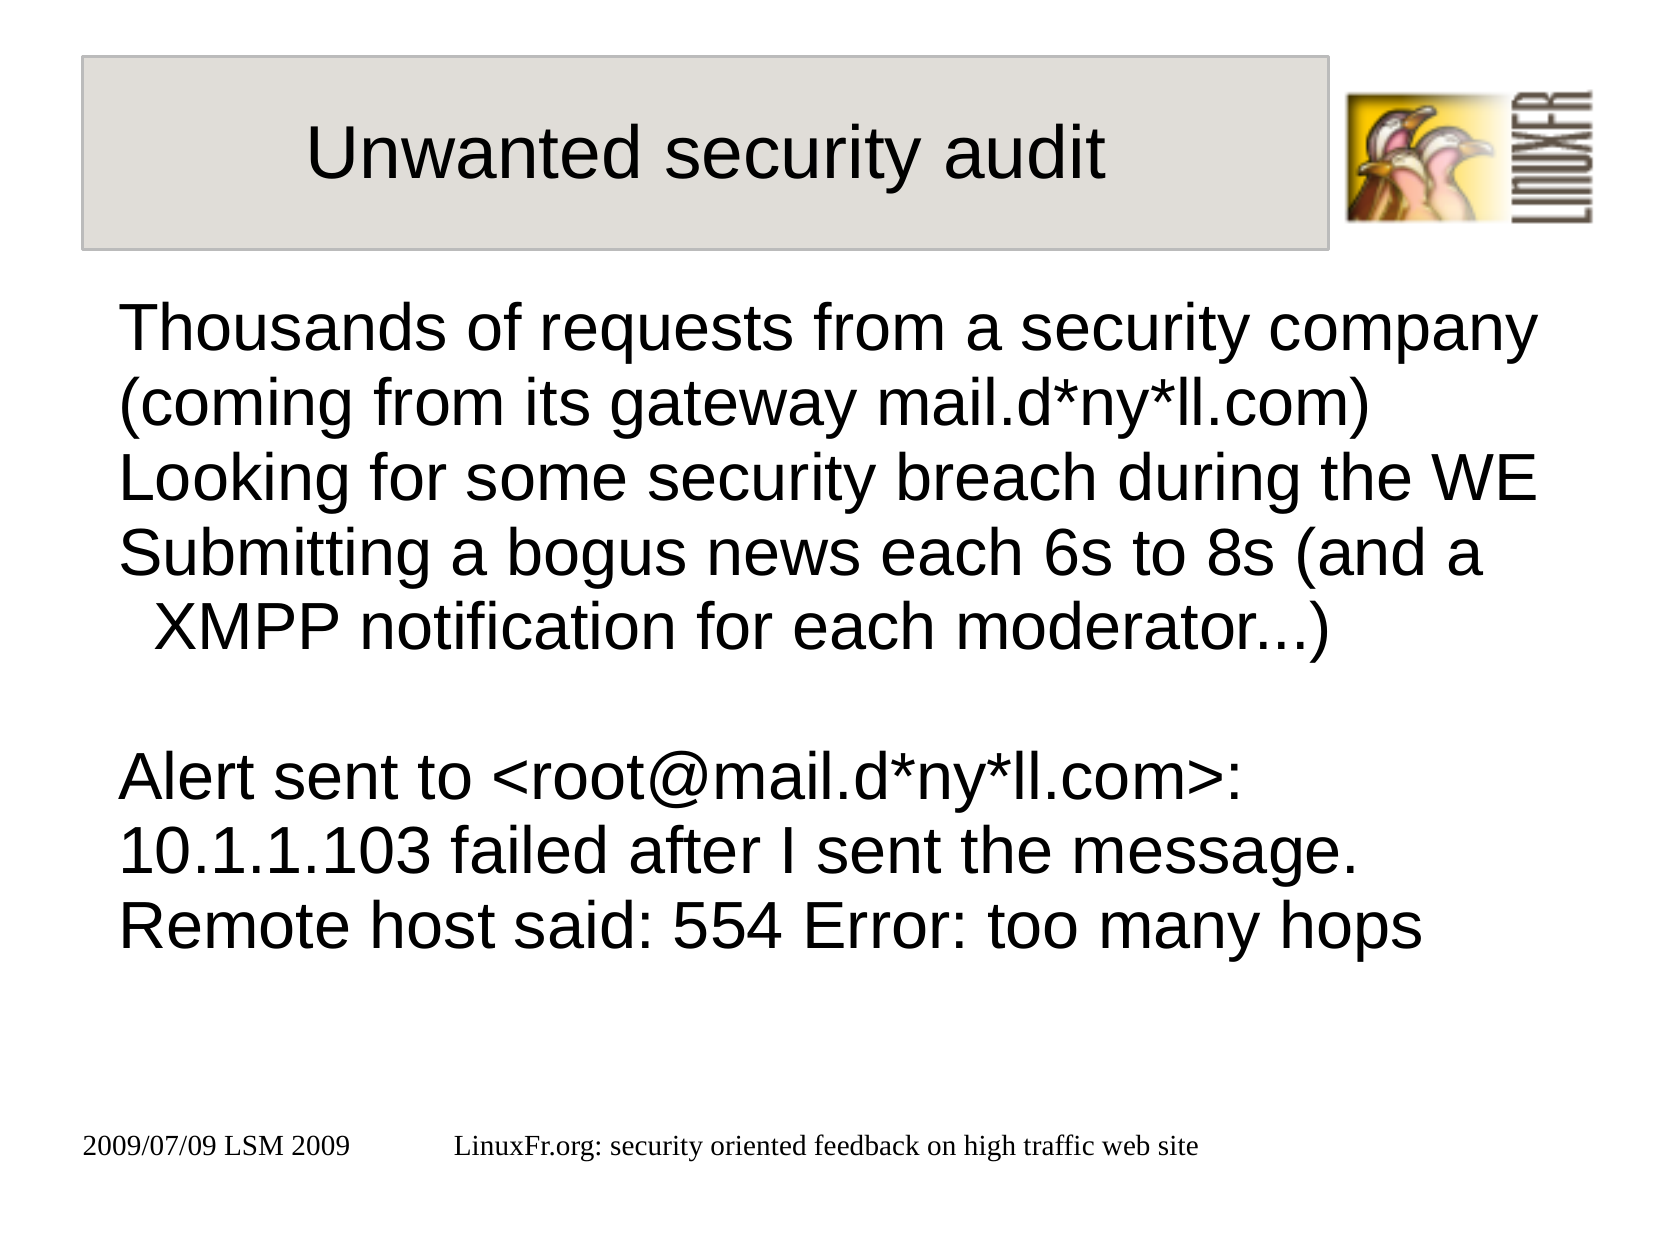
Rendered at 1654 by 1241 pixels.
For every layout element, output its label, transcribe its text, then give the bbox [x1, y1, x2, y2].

picture [1341, 88, 1601, 229]
subtitle Thousands of requests from a security company (coming from its gateway mail.d*ny*ll.com) Looking for some security breach during the WE Submitting a bogus news each 6s to 8s (and a XMPP notification for each moderator...) Alert sent to <root@mail.d*ny*ll.com>: 10.1.1.103 failed after I sent the message. Remote host said: 554 Error: too many hops [82, 290, 1571, 1241]
title Unwanted security audit [82, 56, 1329, 250]
